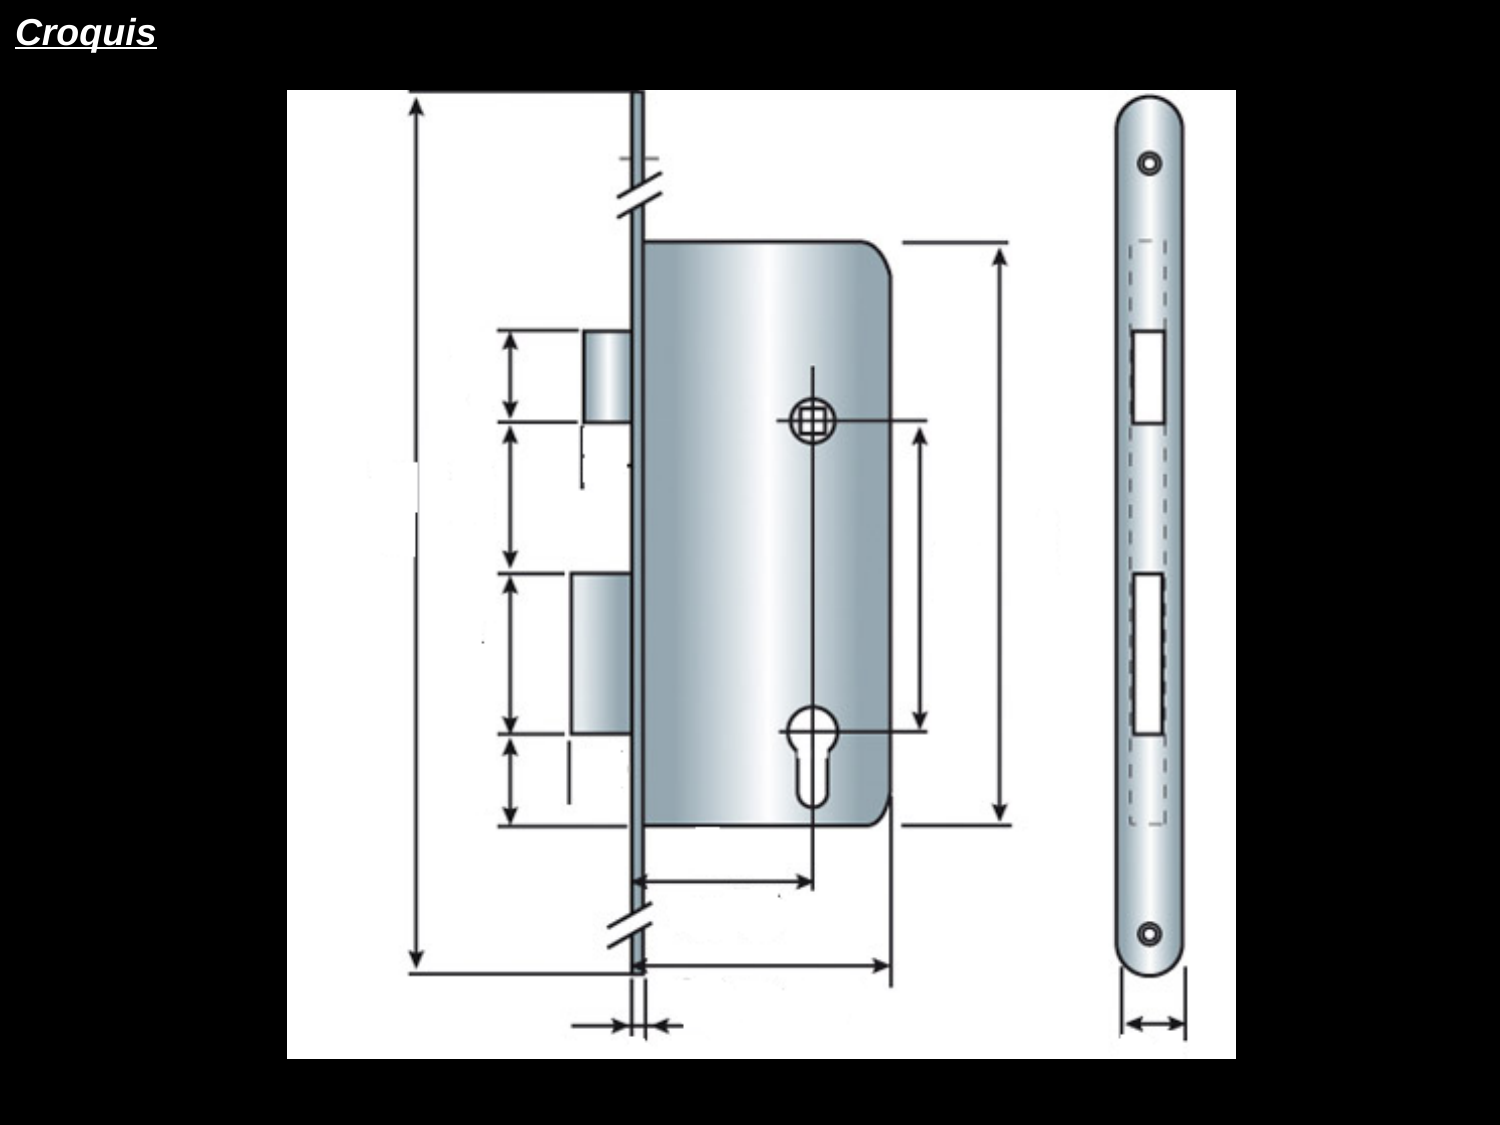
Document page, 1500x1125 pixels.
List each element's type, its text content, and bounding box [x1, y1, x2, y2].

text_box Croquis [0, 0, 172, 61]
picture [287, 90, 1236, 1059]
